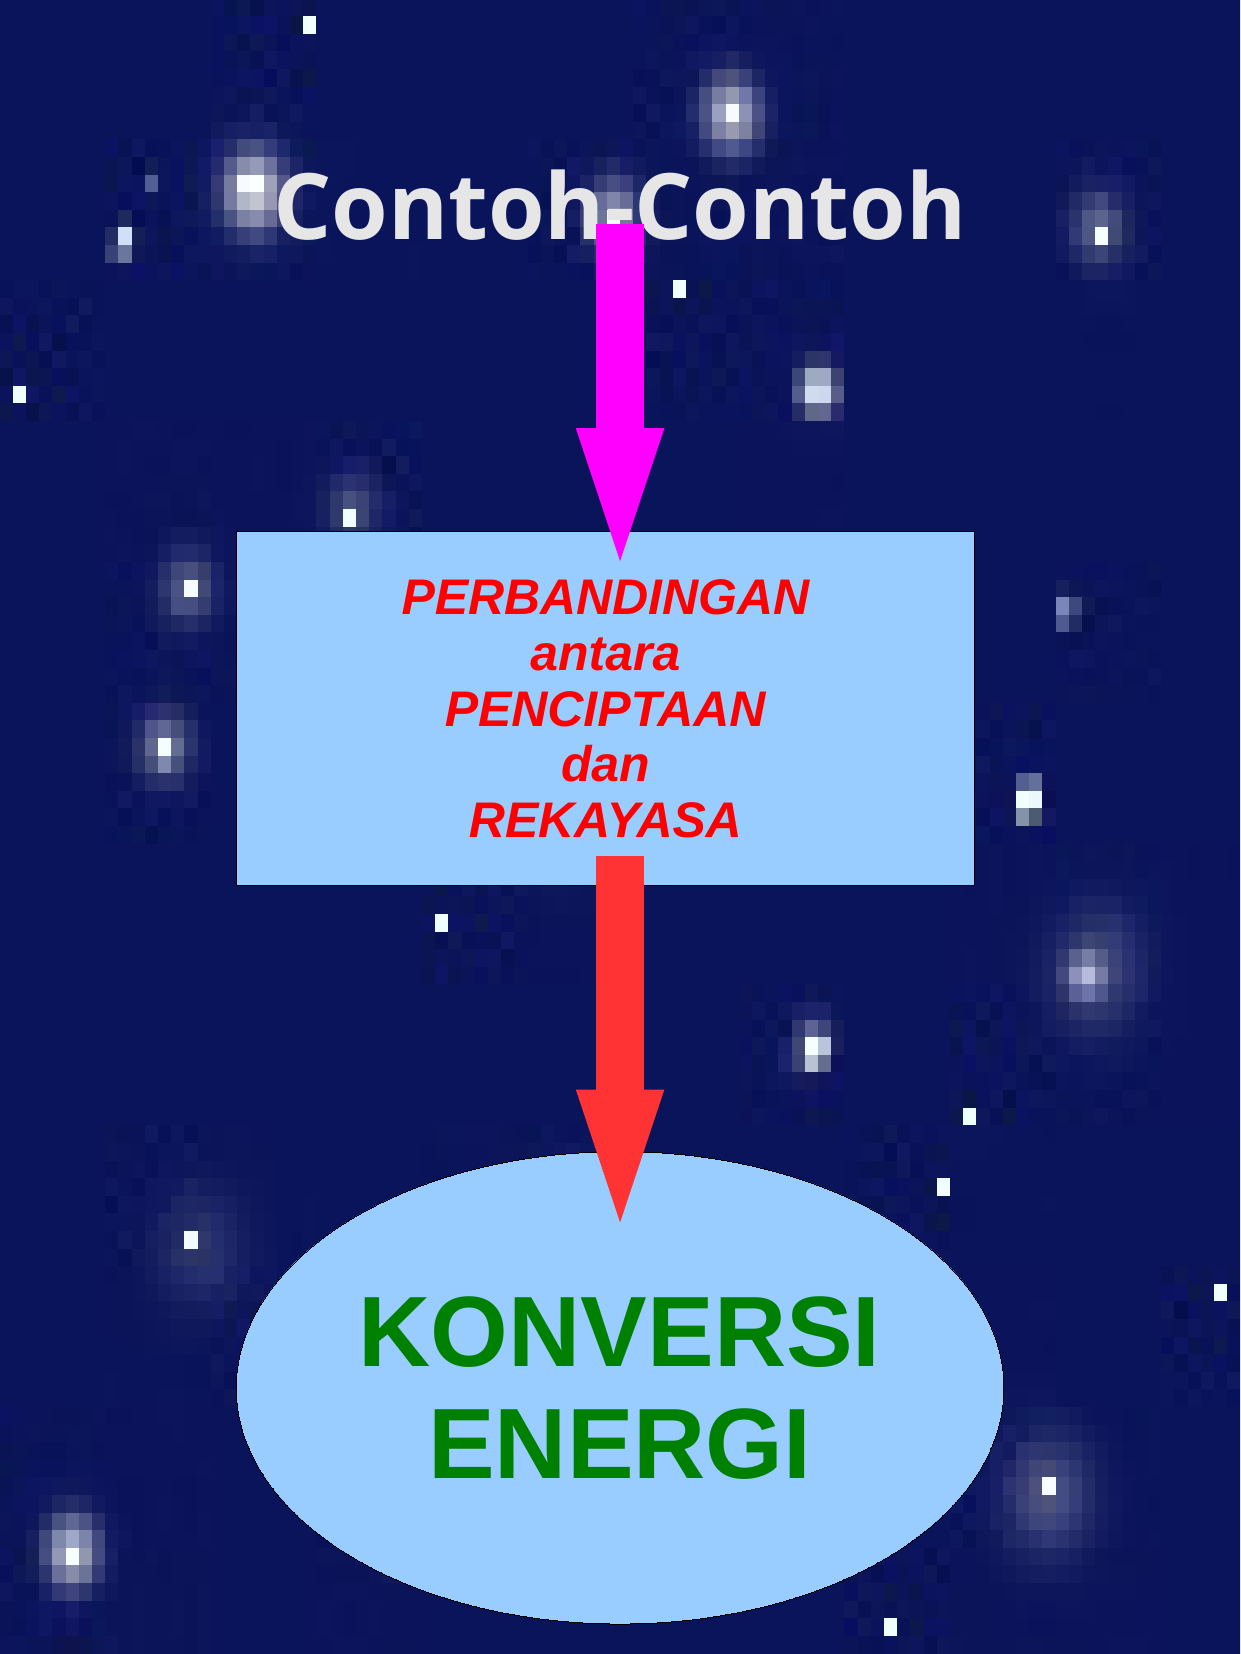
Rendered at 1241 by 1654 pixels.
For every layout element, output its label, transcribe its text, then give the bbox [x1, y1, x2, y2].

title Contoh-Contoh [62, 73, 1179, 335]
picture [0, 0, 1241, 1654]
text_box PERBANDINGAN antara PENCIPTAAN dan REKAYASA [236, 531, 975, 886]
text_box KONVERSI ENERGI [236, 1152, 1004, 1625]
